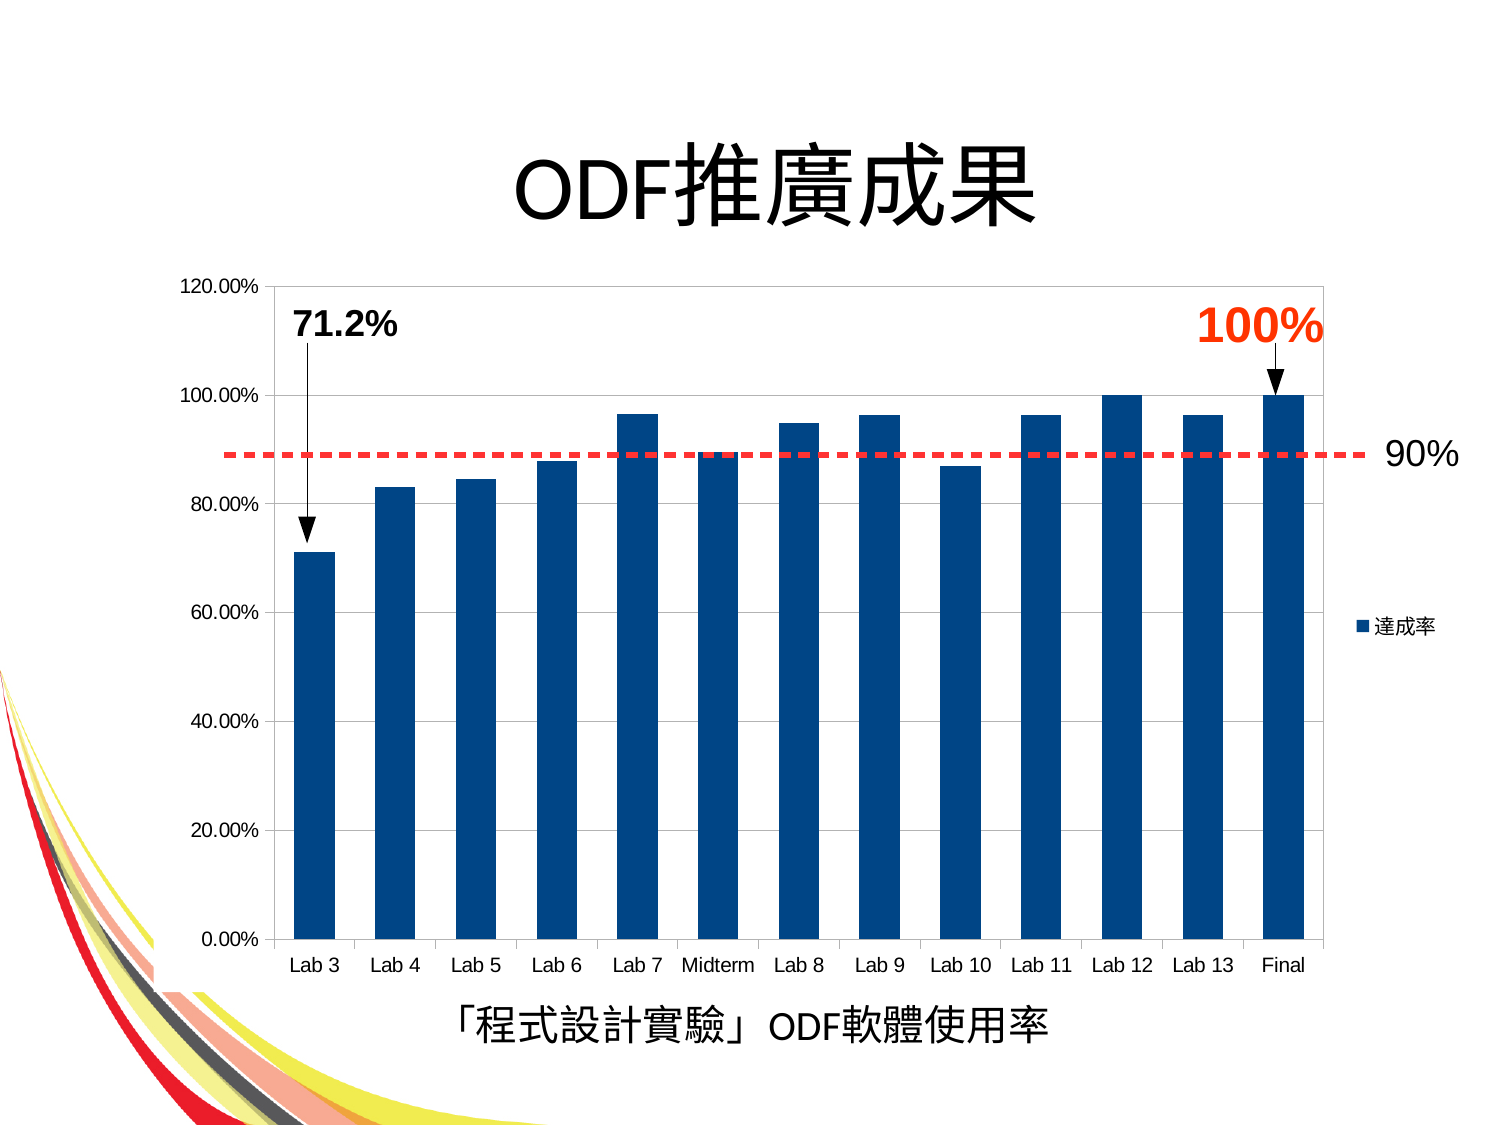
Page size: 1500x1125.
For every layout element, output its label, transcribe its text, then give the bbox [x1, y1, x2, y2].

text_box 「程式設計實驗」ODF軟體使用率 [377, 992, 1087, 1062]
title ODF推廣成果 [160, 122, 1393, 237]
text_box 71.2% [277, 295, 420, 353]
chart [153, 259, 1456, 993]
picture [0, 0, 1500, 1125]
text_box 100% [1181, 289, 1359, 360]
text_box 90% [1370, 425, 1477, 483]
